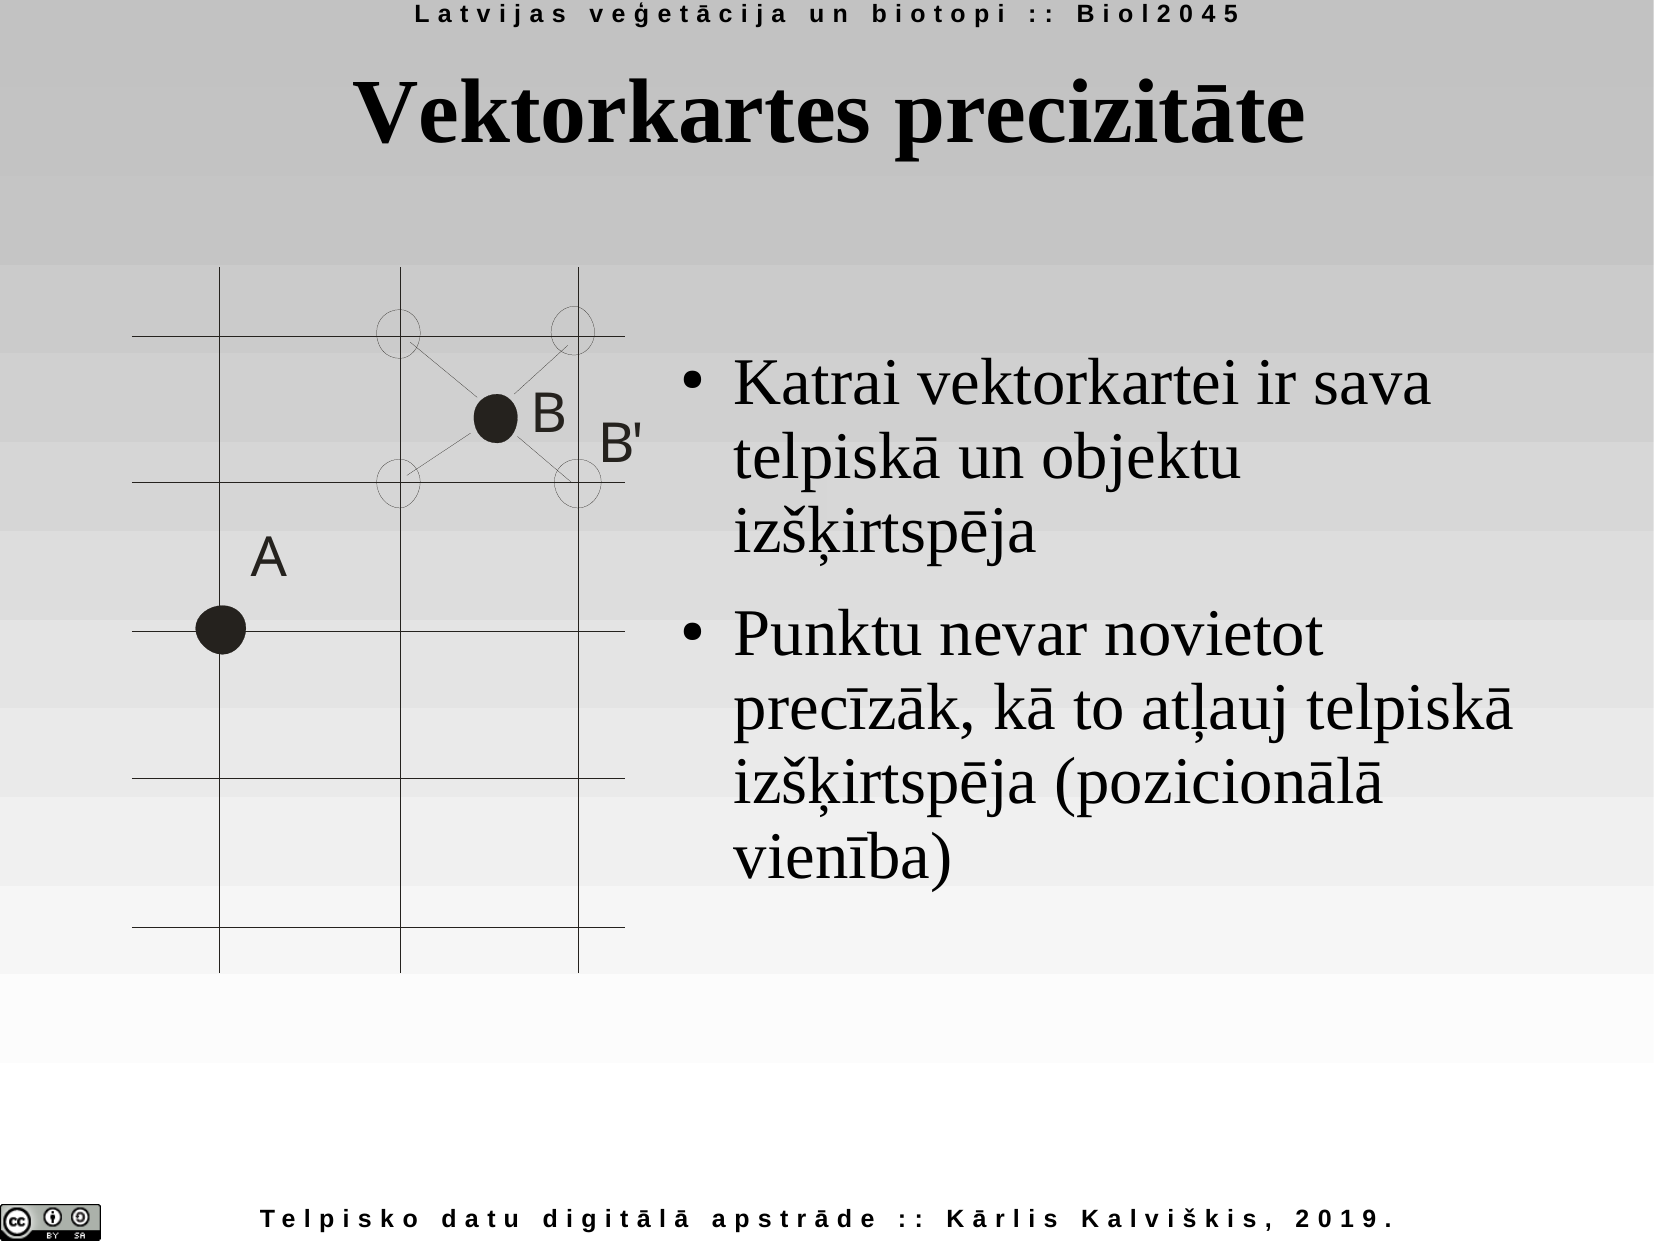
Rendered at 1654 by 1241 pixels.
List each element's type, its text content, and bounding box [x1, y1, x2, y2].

list Katrai vektorkartei ir sava telpiskā un objektu izšķirtspēja Punktu nevar novietot precīzāk, kā to atļauj telpiskā izšķirtspēja (pozicionālā vienība) [662, 344, 1535, 1145]
title Vektorkartes precizitāte [34, 61, 1626, 296]
picture [0, 0, 1654, 1241]
